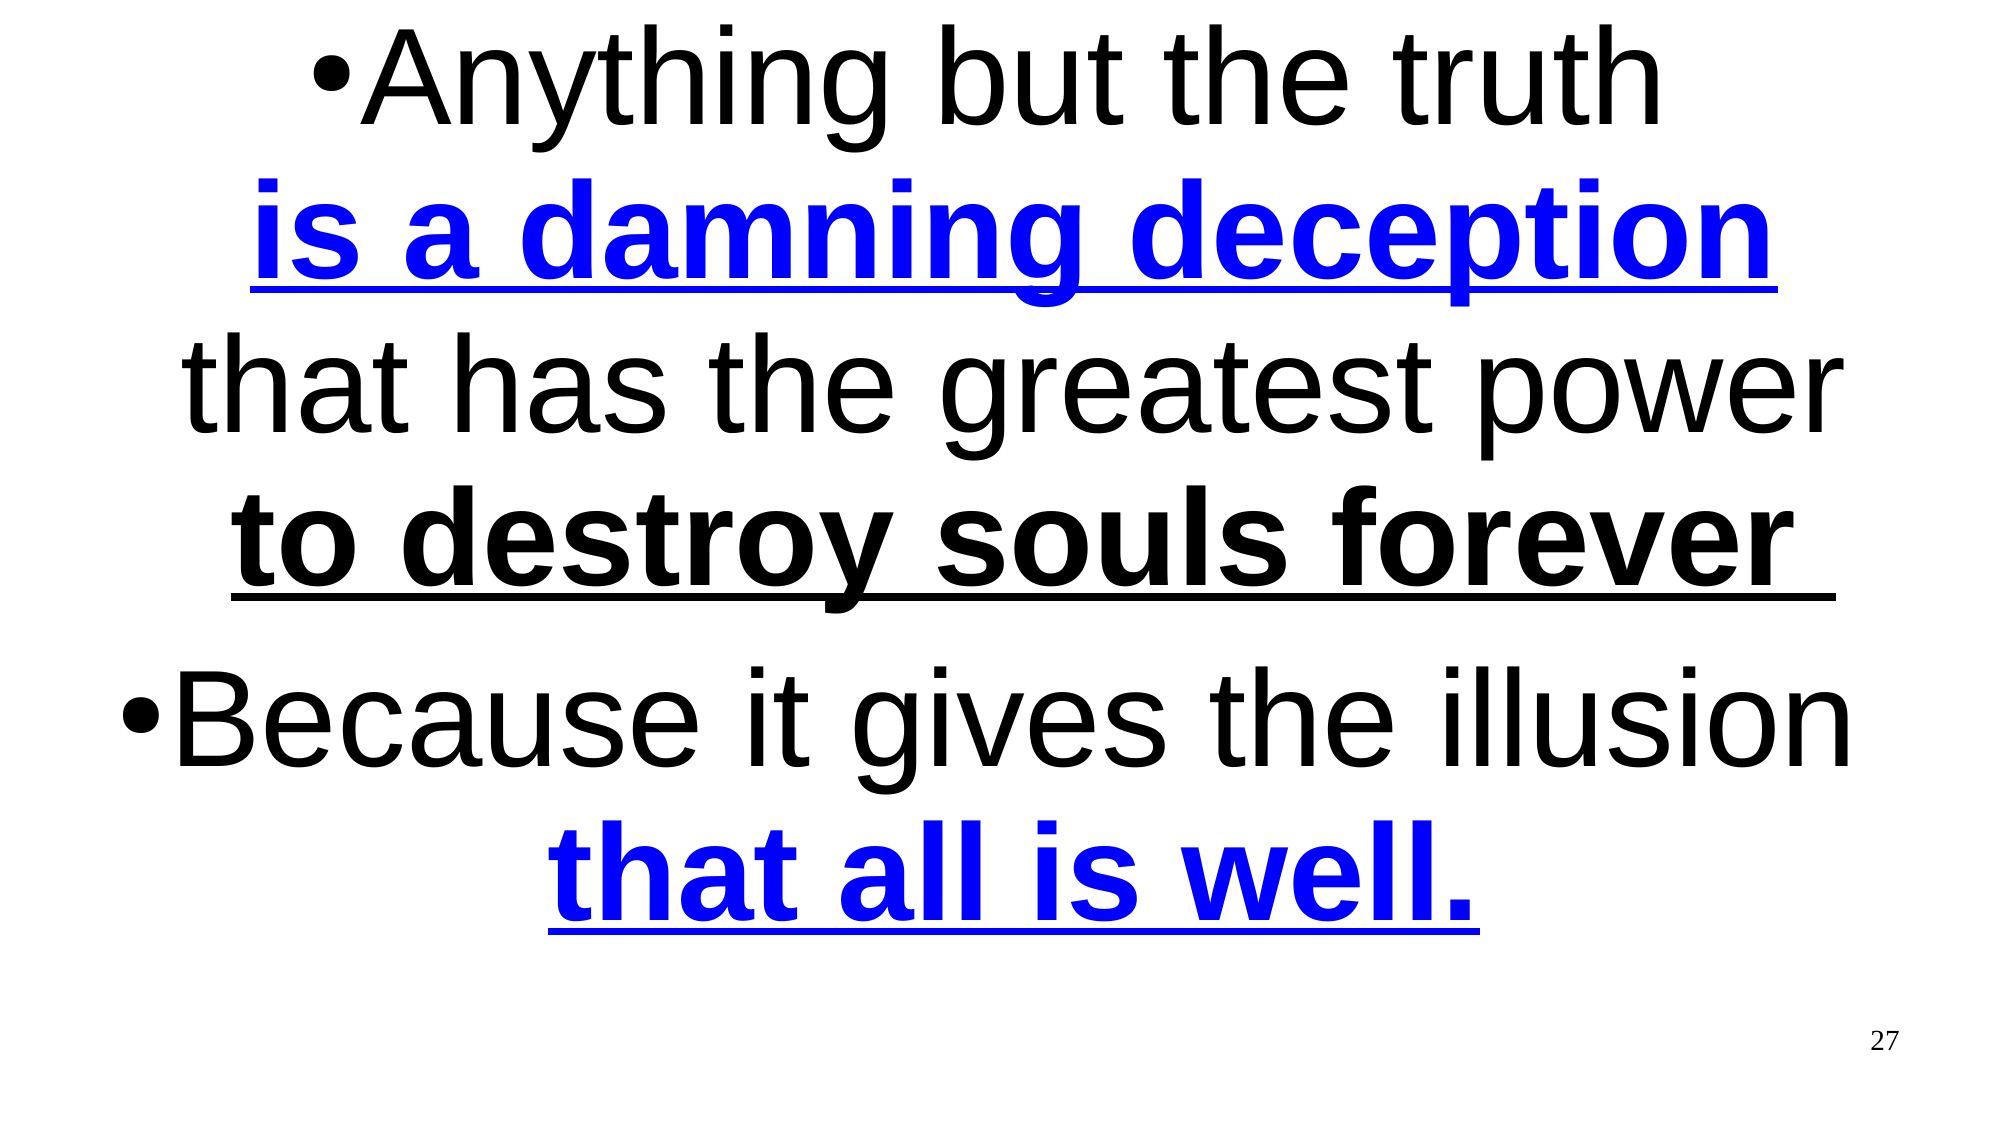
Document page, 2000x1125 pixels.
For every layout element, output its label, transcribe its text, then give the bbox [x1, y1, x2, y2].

list Anything but the truth is a damning deception that has the greatest power to destroy souls forever Because it gives the illusion that all is well. [0, 0, 1996, 1123]
